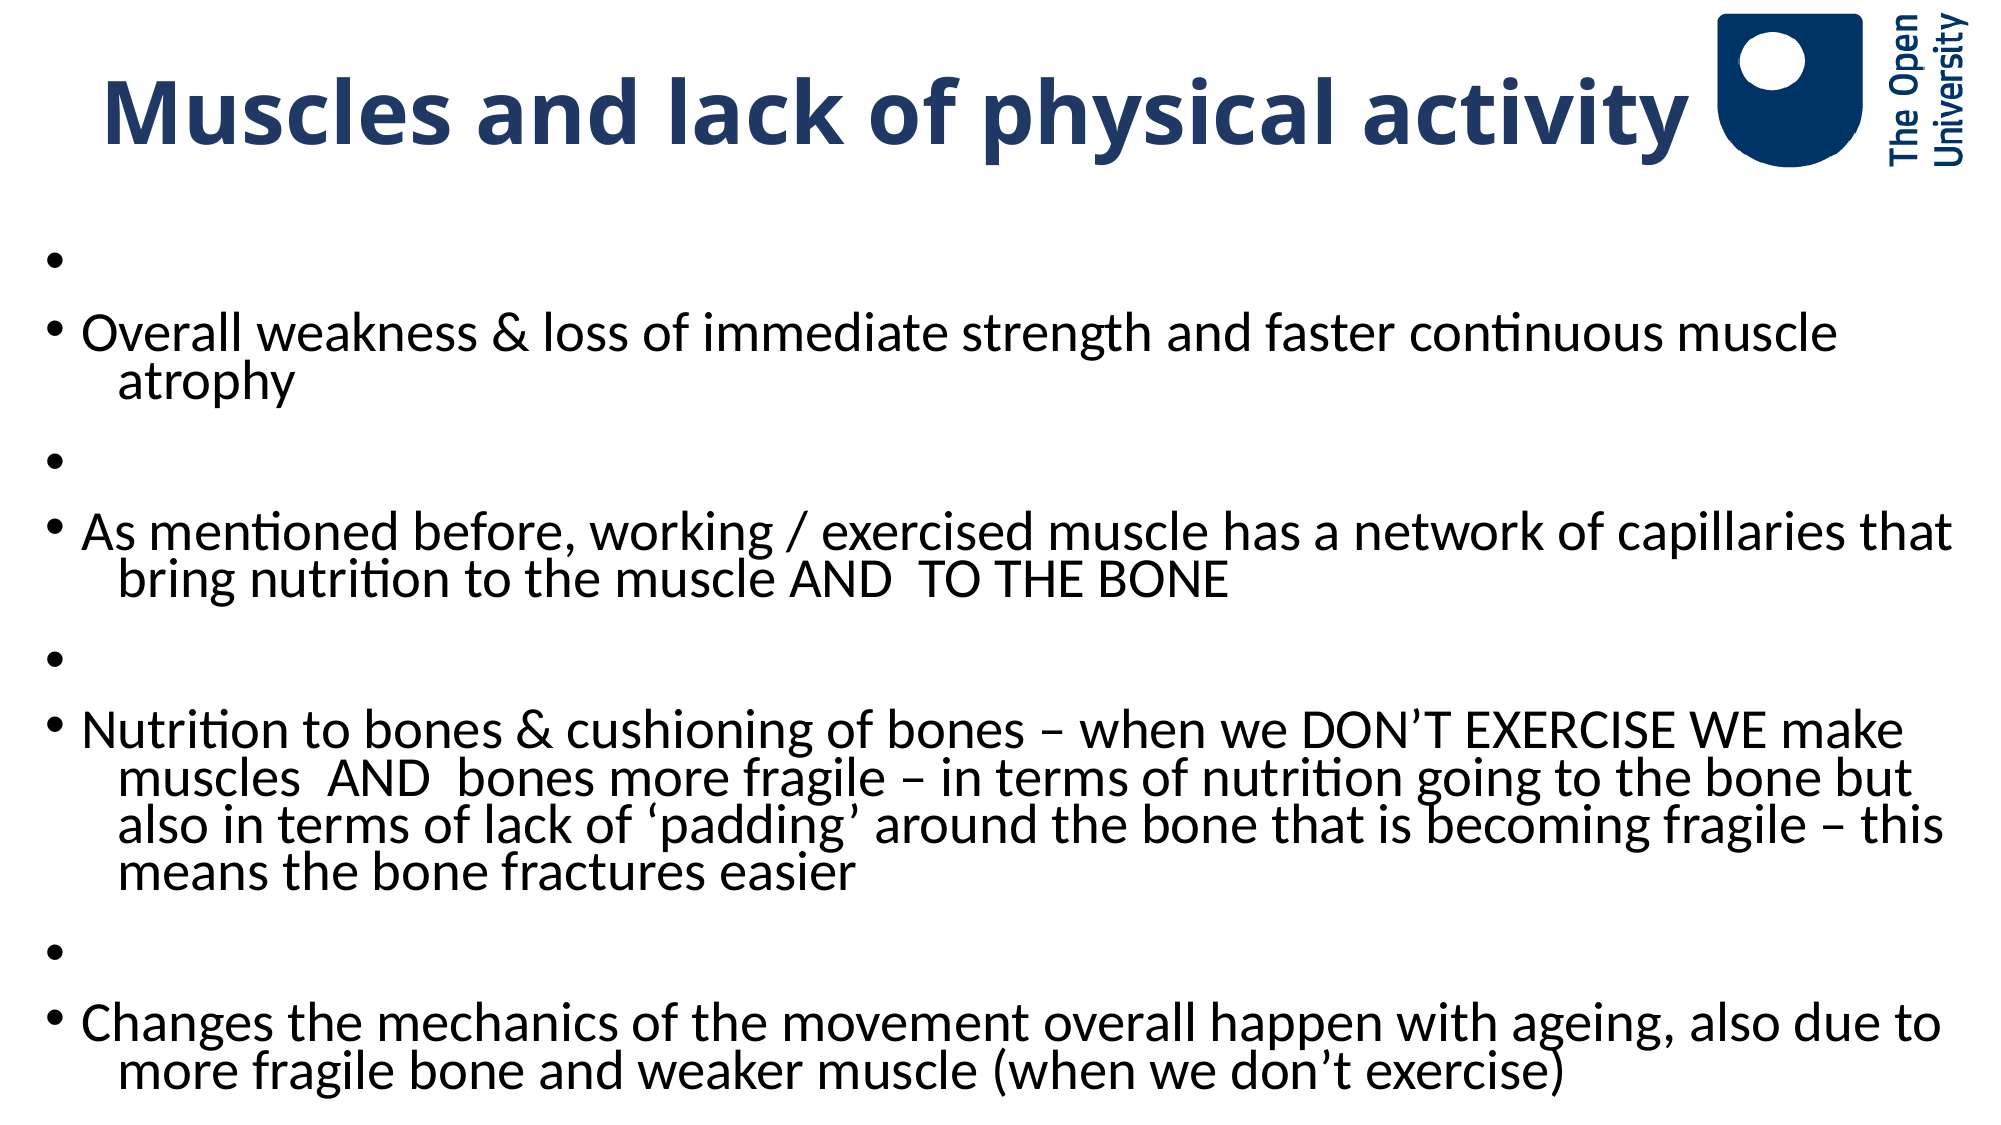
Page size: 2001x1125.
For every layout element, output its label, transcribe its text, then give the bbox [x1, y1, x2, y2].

list Overall weakness & loss of immediate strength and faster continuous muscle atrophy As mentioned before, working / exercised muscle has a network of capillaries that bring nutrition to the muscle AND TO THE BONE Nutrition to bones & cushioning of bones – when we DON’T EXERCISE WE make muscles AND bones more fragile – in terms of nutrition going to the bone but also in terms of lack of ‘padding’ around the bone that is becoming fragile – this means the bone fractures easier Changes the mechanics of the movement overall happen with ageing, also due to more fragile bone and weaker muscle (when we don’t exercise) [30, 218, 1971, 1115]
title Muscles and lack of physical activity [85, 60, 1811, 218]
picture [1716, 10, 1971, 170]
